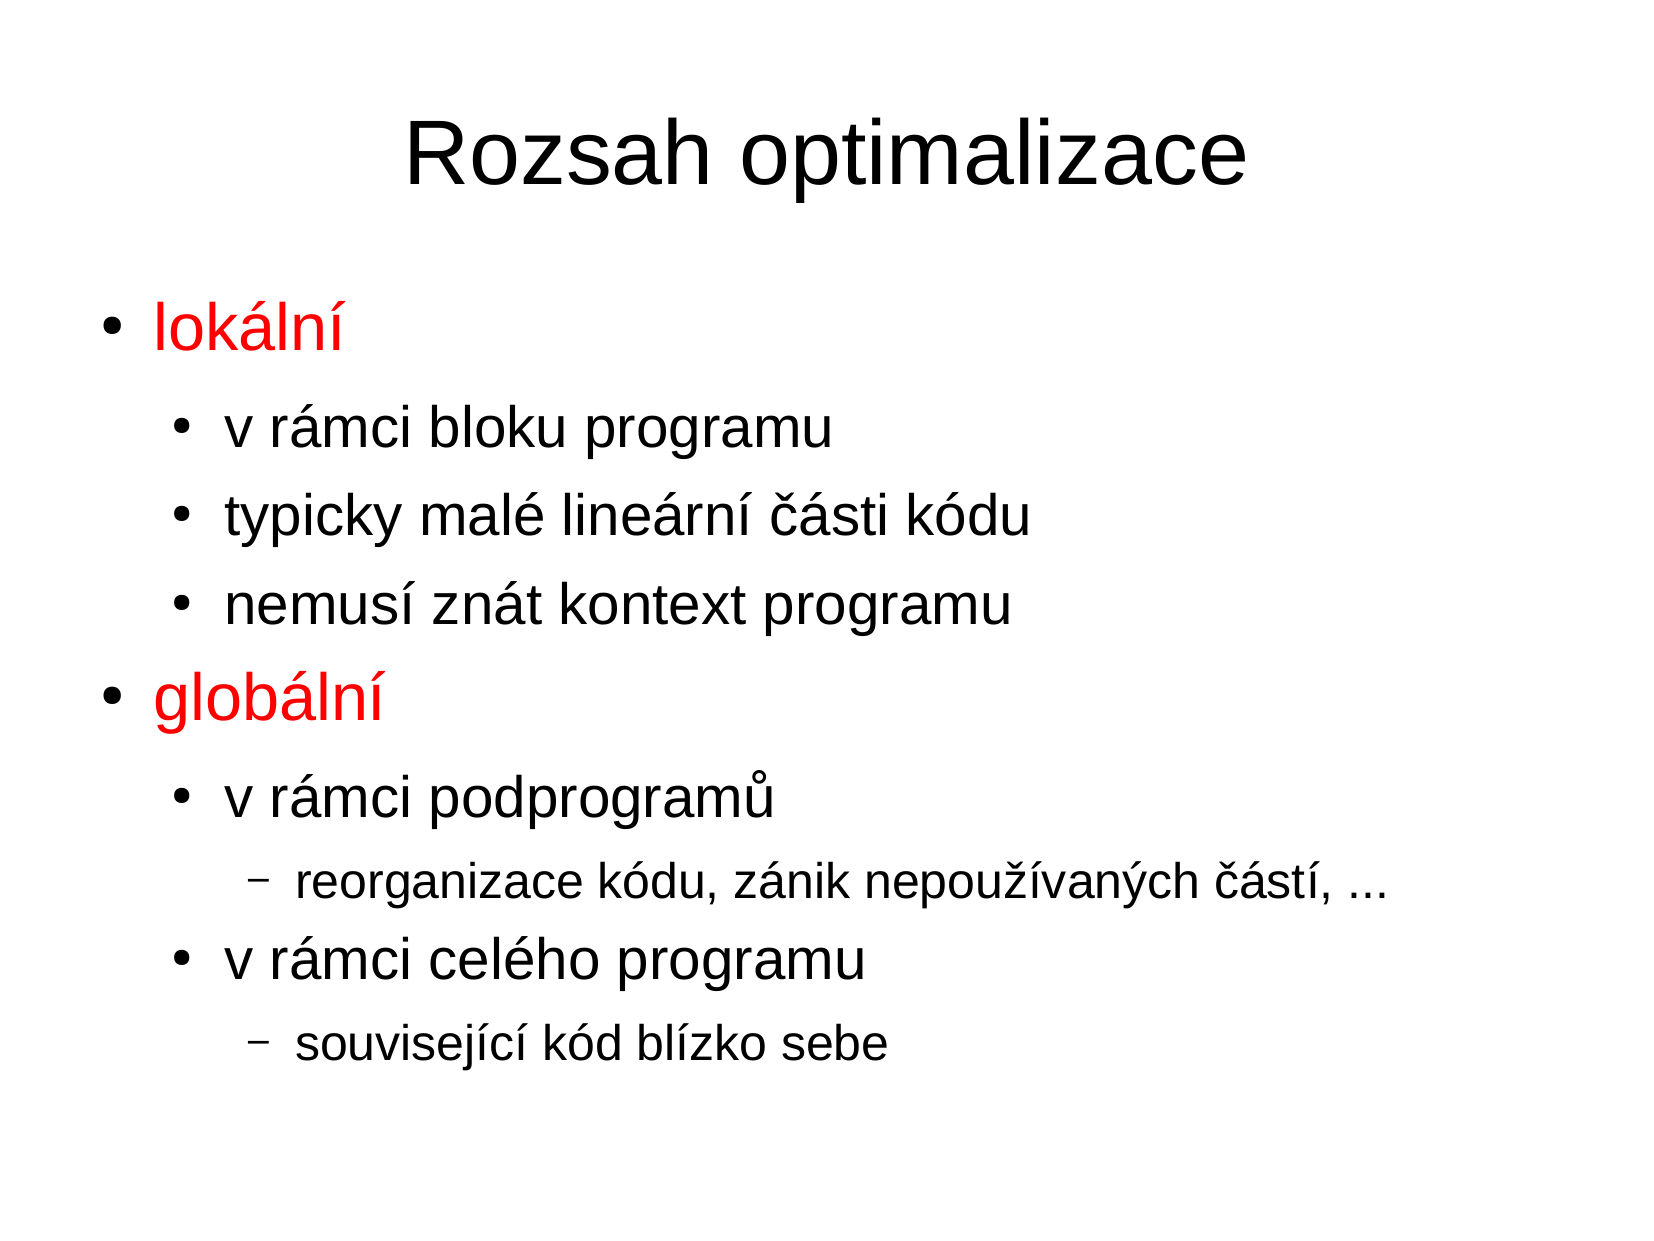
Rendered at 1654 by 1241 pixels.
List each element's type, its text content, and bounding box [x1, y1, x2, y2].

title Rozsah optimalizace [82, 56, 1571, 250]
list lokální v rámci bloku programu typicky malé lineární části kódu nemusí znát kontext programu globální v rámci podprogramů reorganizace kódu, zánik nepoužívaných částí, ... v rámci celého programu související kód blízko sebe [82, 290, 1571, 1094]
